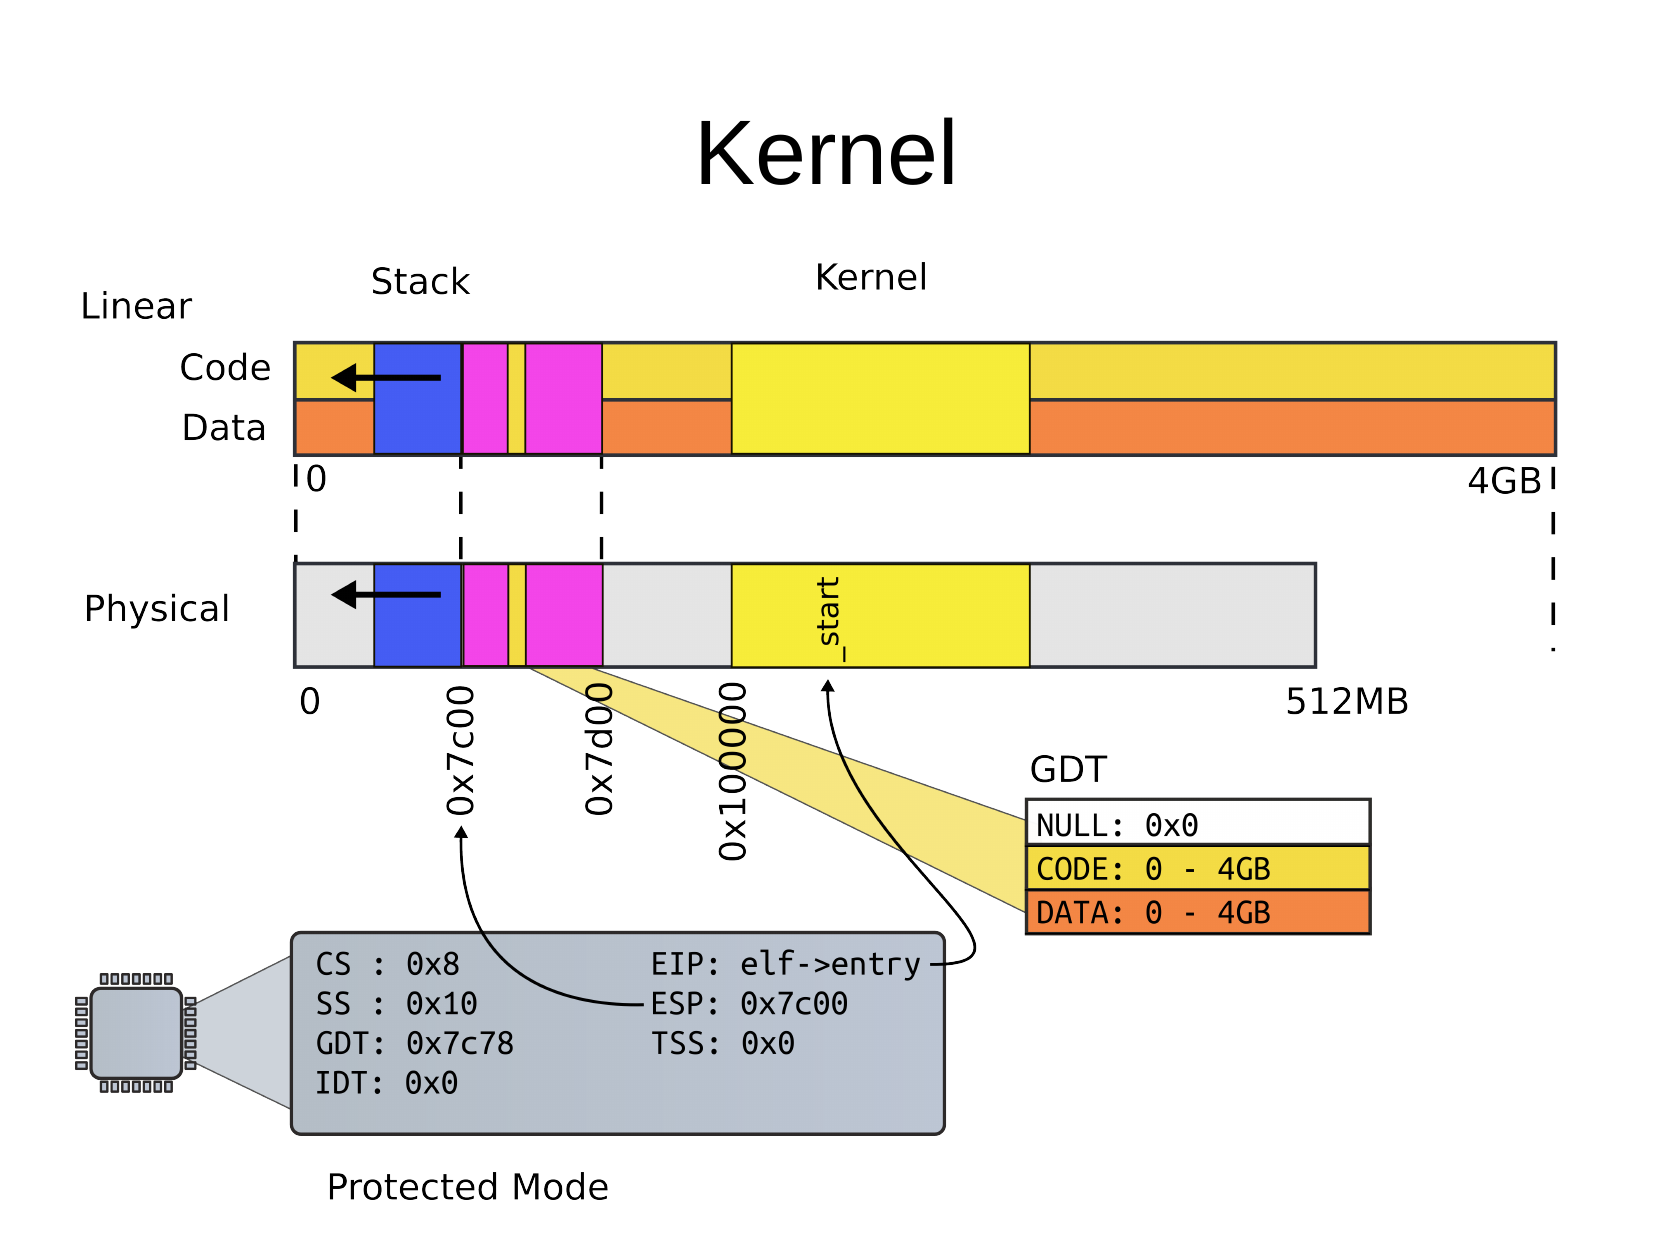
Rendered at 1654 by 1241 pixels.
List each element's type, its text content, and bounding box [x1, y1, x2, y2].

title Kernel [82, 49, 1571, 257]
picture [75, 262, 1558, 1200]
